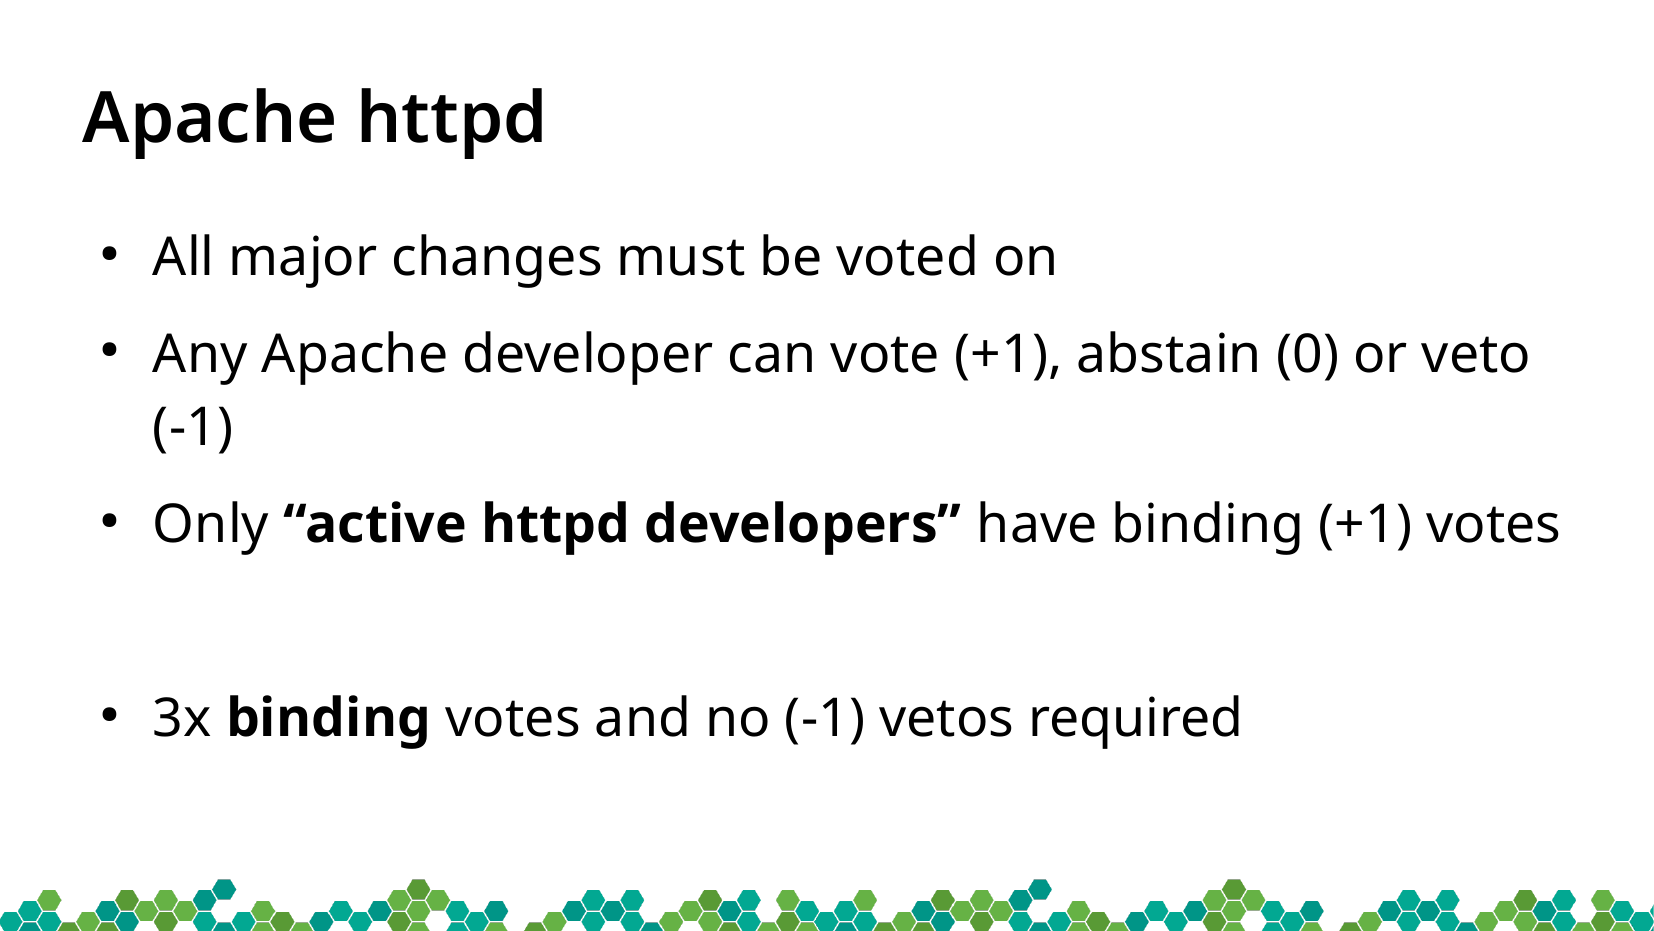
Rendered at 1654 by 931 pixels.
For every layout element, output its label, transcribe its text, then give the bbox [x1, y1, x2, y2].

title Apache httpd [82, 37, 1571, 193]
picture [0, 871, 1654, 931]
list All major changes must be voted on Any Apache developer can vote (+1), abstain (0) or veto (-1) Only “active httpd developers” have binding (+1) votes 3x binding votes and no (-1) vetos required [82, 217, 1571, 828]
